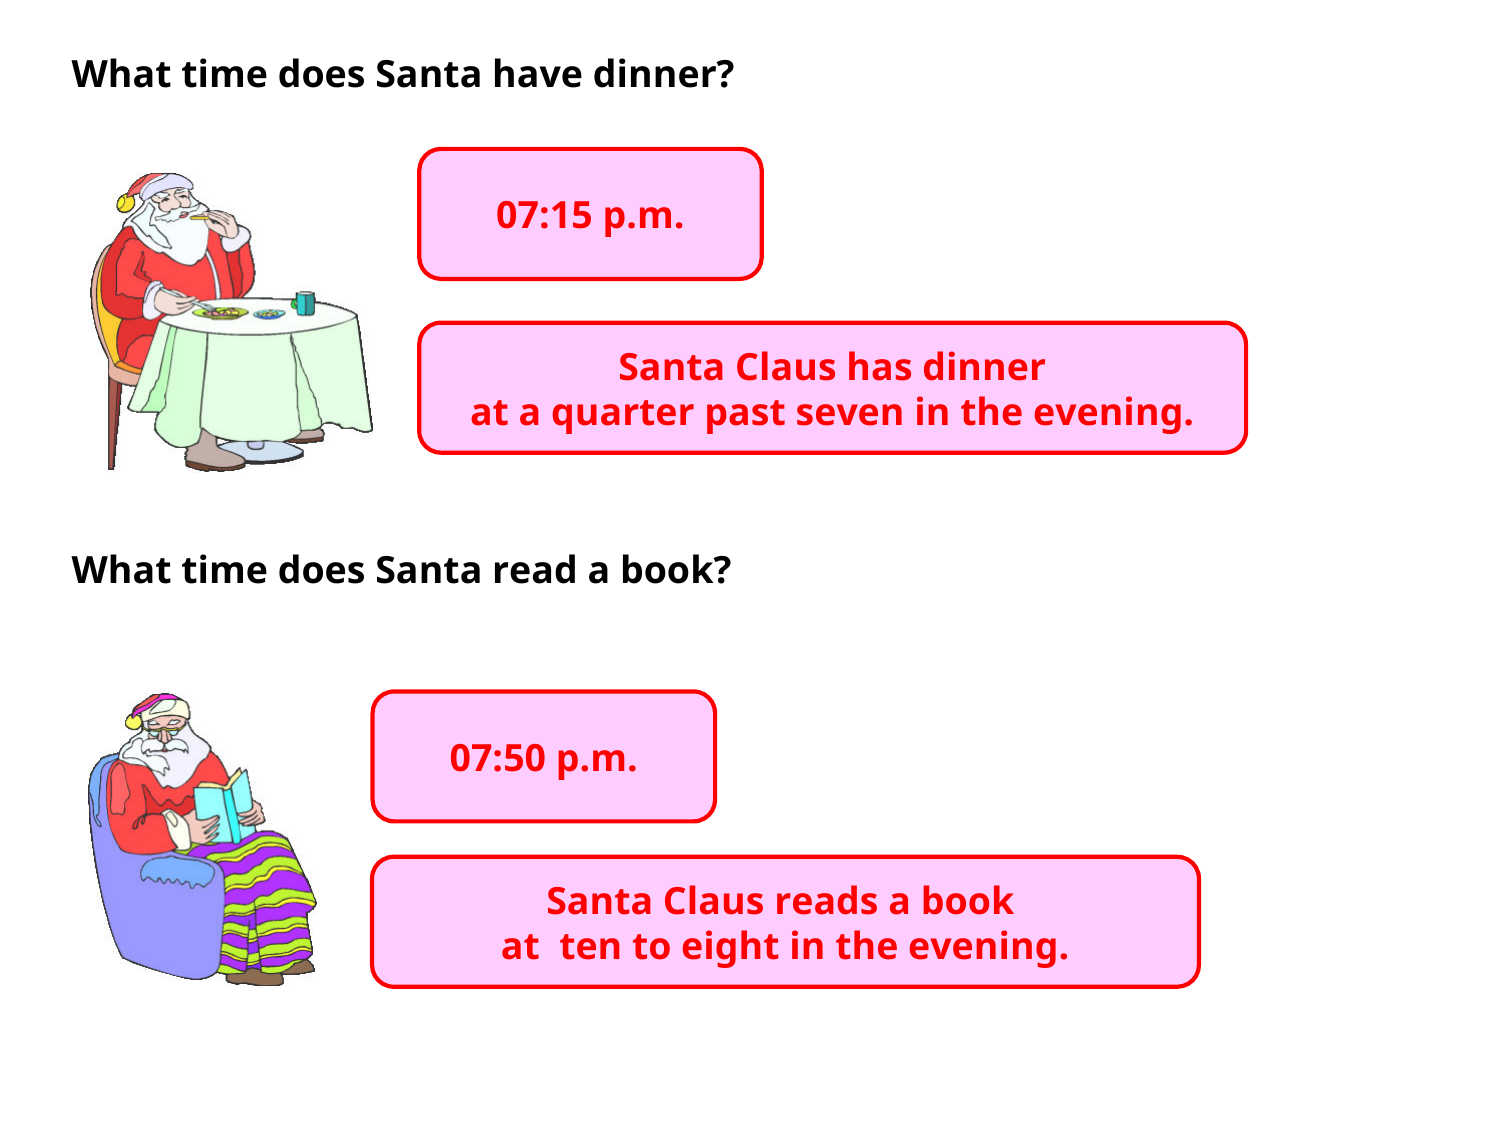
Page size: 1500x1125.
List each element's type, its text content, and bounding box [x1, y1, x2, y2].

text_box Santa Claus reads a book at ten to eight in the evening. [372, 856, 1199, 987]
text_box 07:15 p.m. [419, 148, 762, 279]
picture [88, 692, 317, 986]
text_box What time does Santa read a book? [56, 538, 1215, 600]
text_box Santa Claus has dinner at a quarter past seven in the evening. [419, 322, 1247, 453]
text_box What time does Santa have dinner? [56, 42, 1215, 104]
picture [88, 172, 373, 473]
text_box 07:50 p.m. [372, 691, 716, 822]
